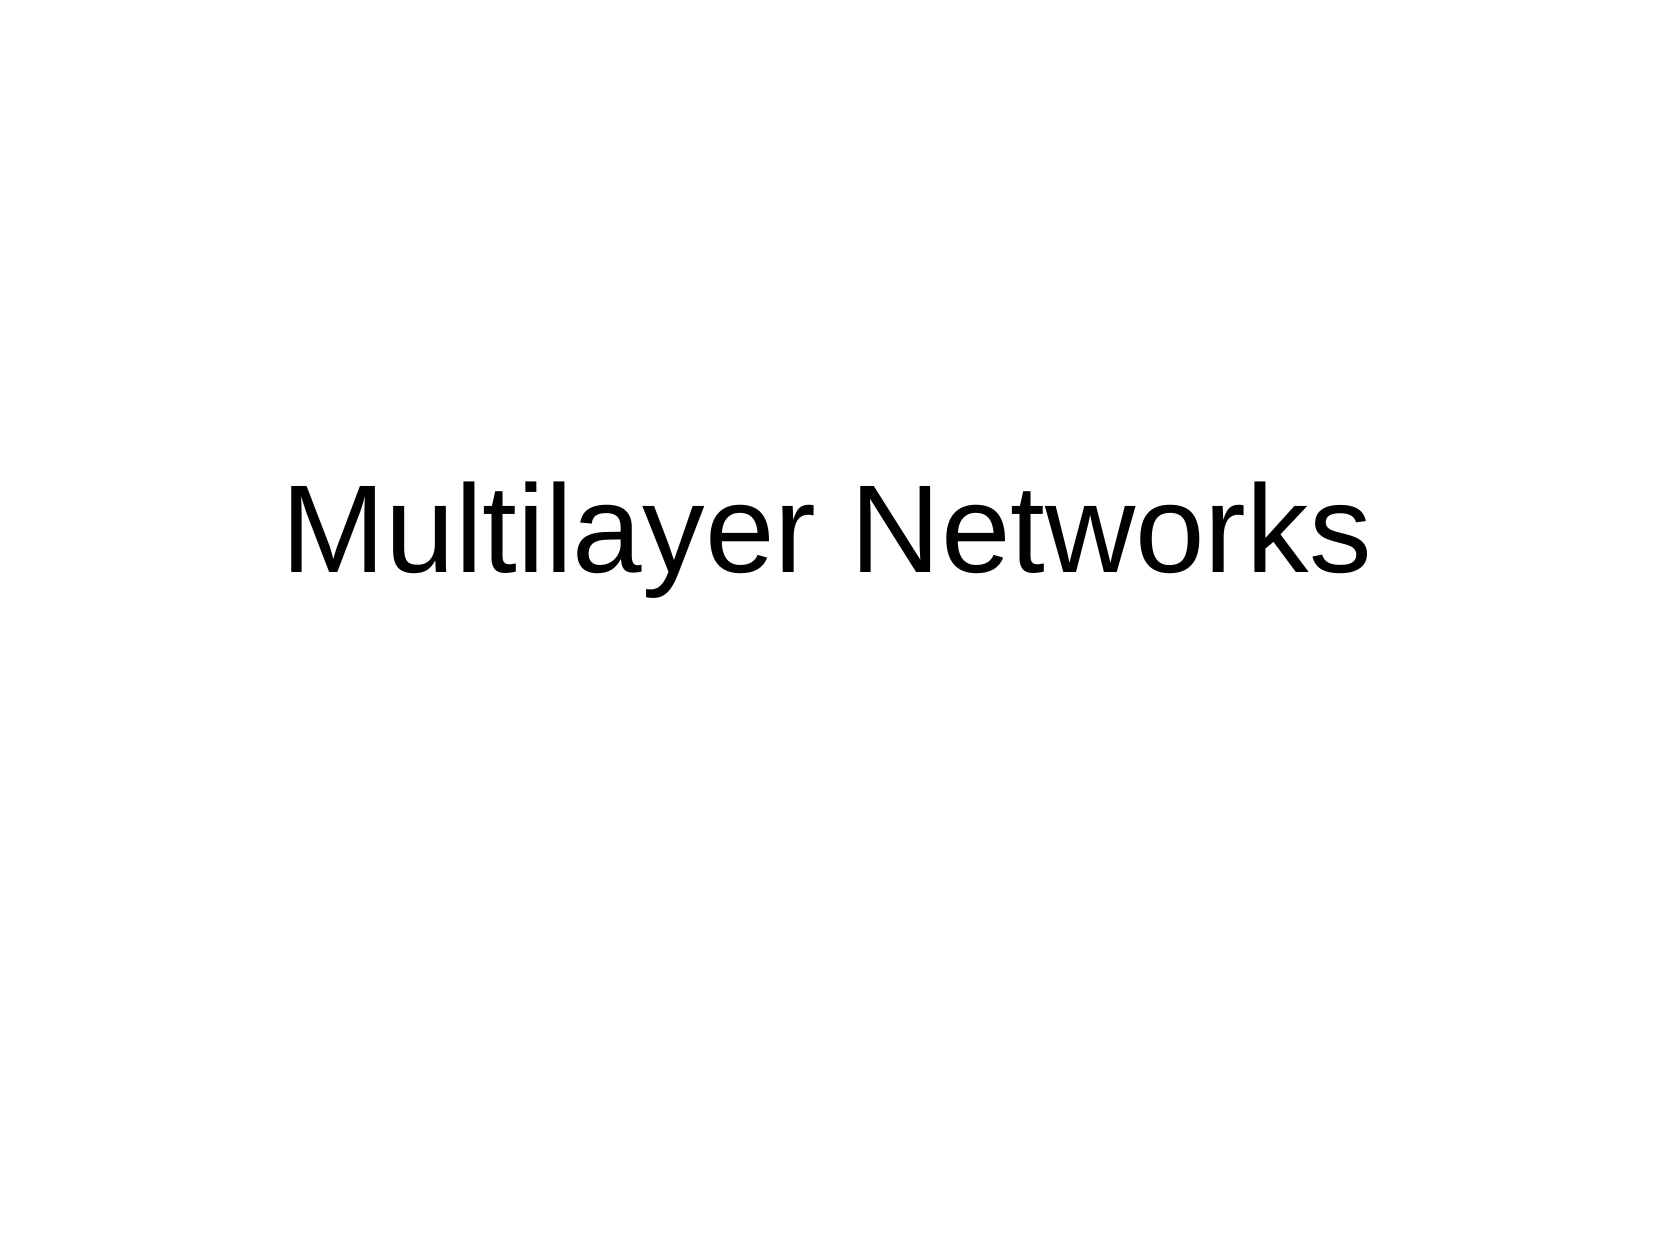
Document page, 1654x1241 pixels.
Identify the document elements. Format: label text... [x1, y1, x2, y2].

subtitle Multilayer Networks [82, 49, 1571, 1010]
